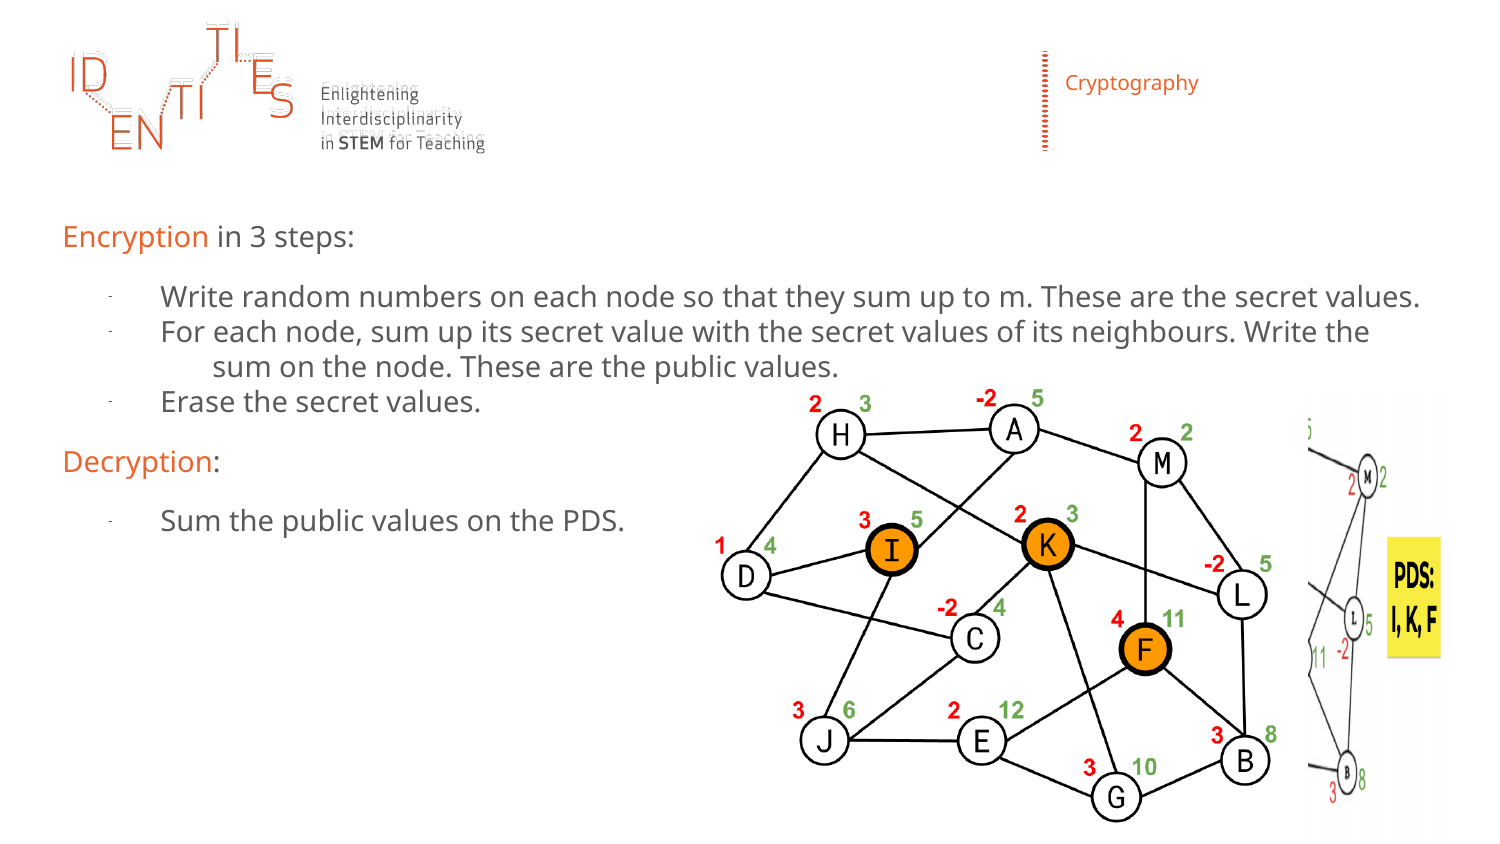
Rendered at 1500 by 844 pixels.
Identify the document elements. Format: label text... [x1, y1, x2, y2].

text_box Cryptography [1050, 61, 1472, 168]
text_box Encryption in 3 steps: Write random numbers on each node so that they sum up to m. These are the secret values. For each node, sum up its secret value with the secret values of its neighbours. Write the sum on the node. These are the public values. Erase the secret values. Decryption: Sum the public values on the PDS. [47, 210, 1443, 822]
picture [1042, 51, 1051, 151]
picture [671, 351, 1449, 844]
picture [71, 18, 485, 157]
